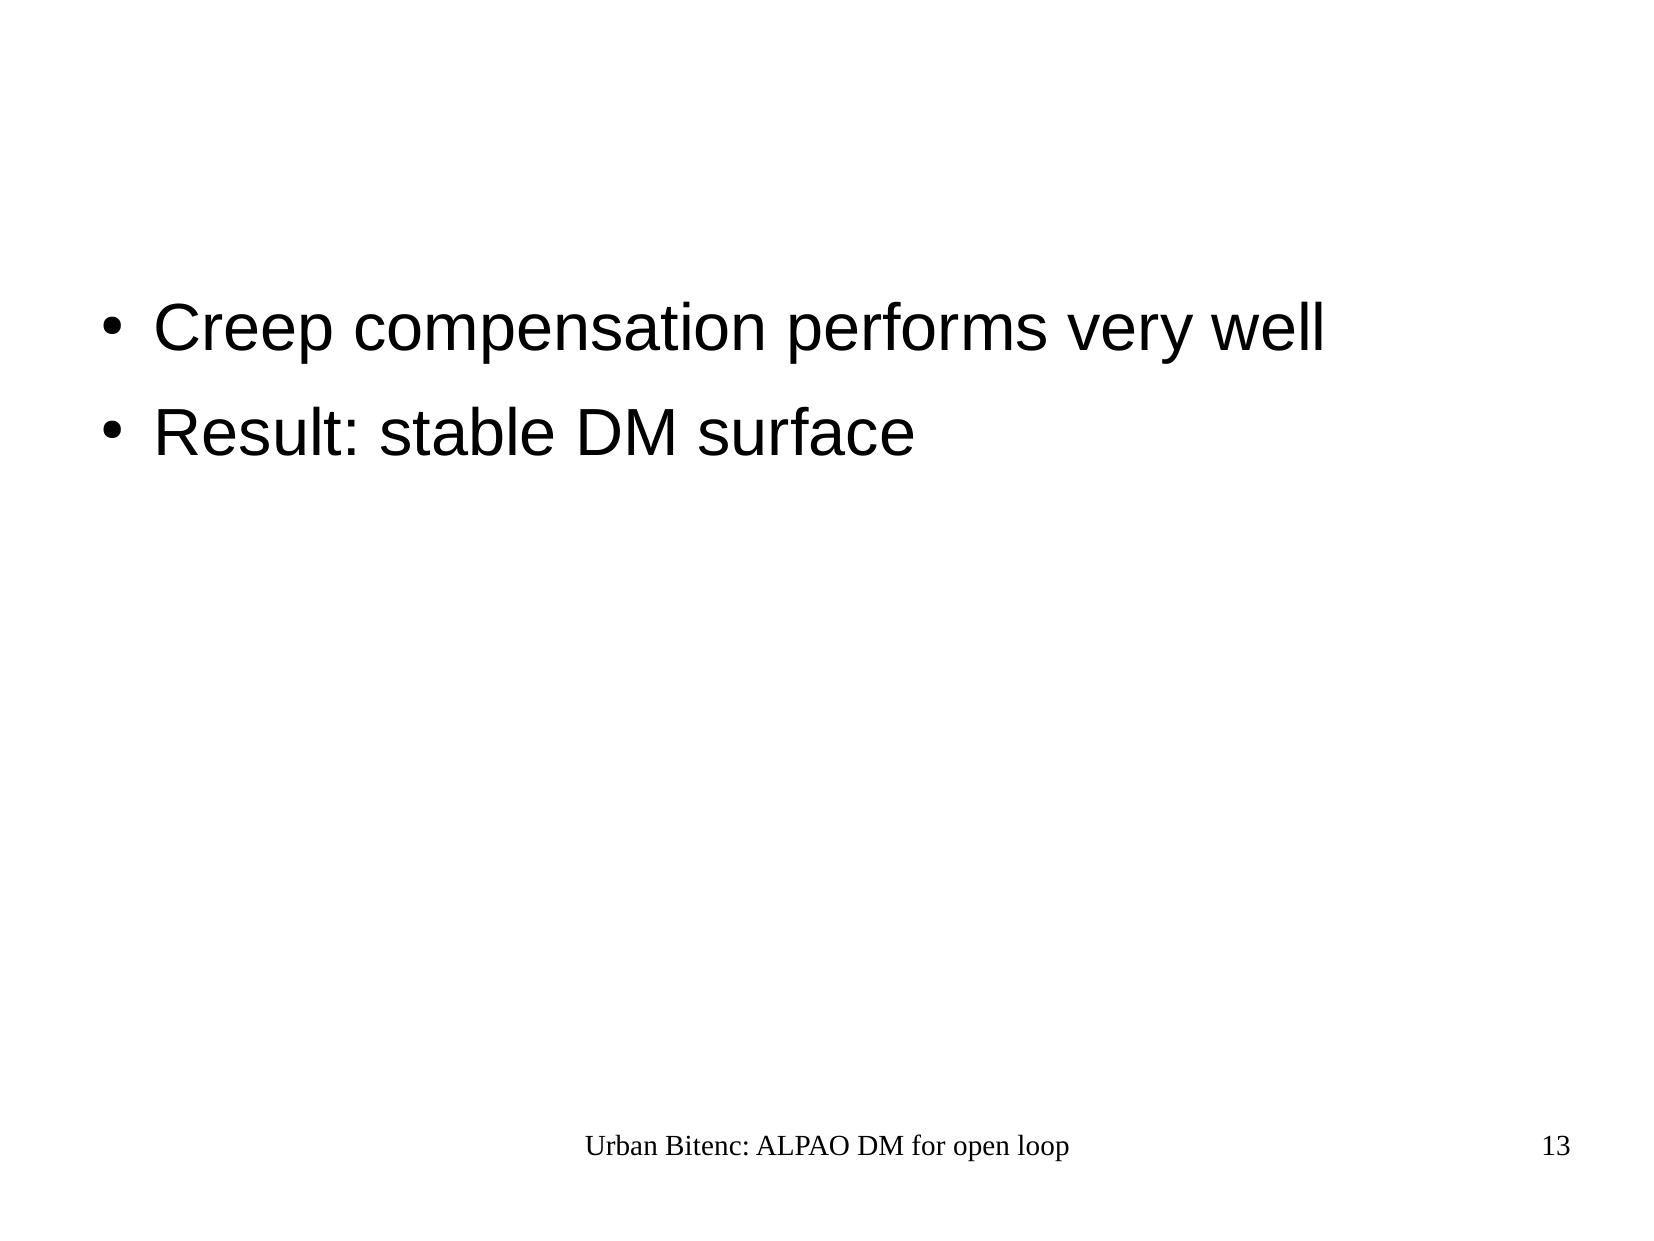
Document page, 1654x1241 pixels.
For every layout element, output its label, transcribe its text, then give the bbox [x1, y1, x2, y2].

list Creep compensation performs very well Result: stable DM surface [82, 290, 1538, 1010]
